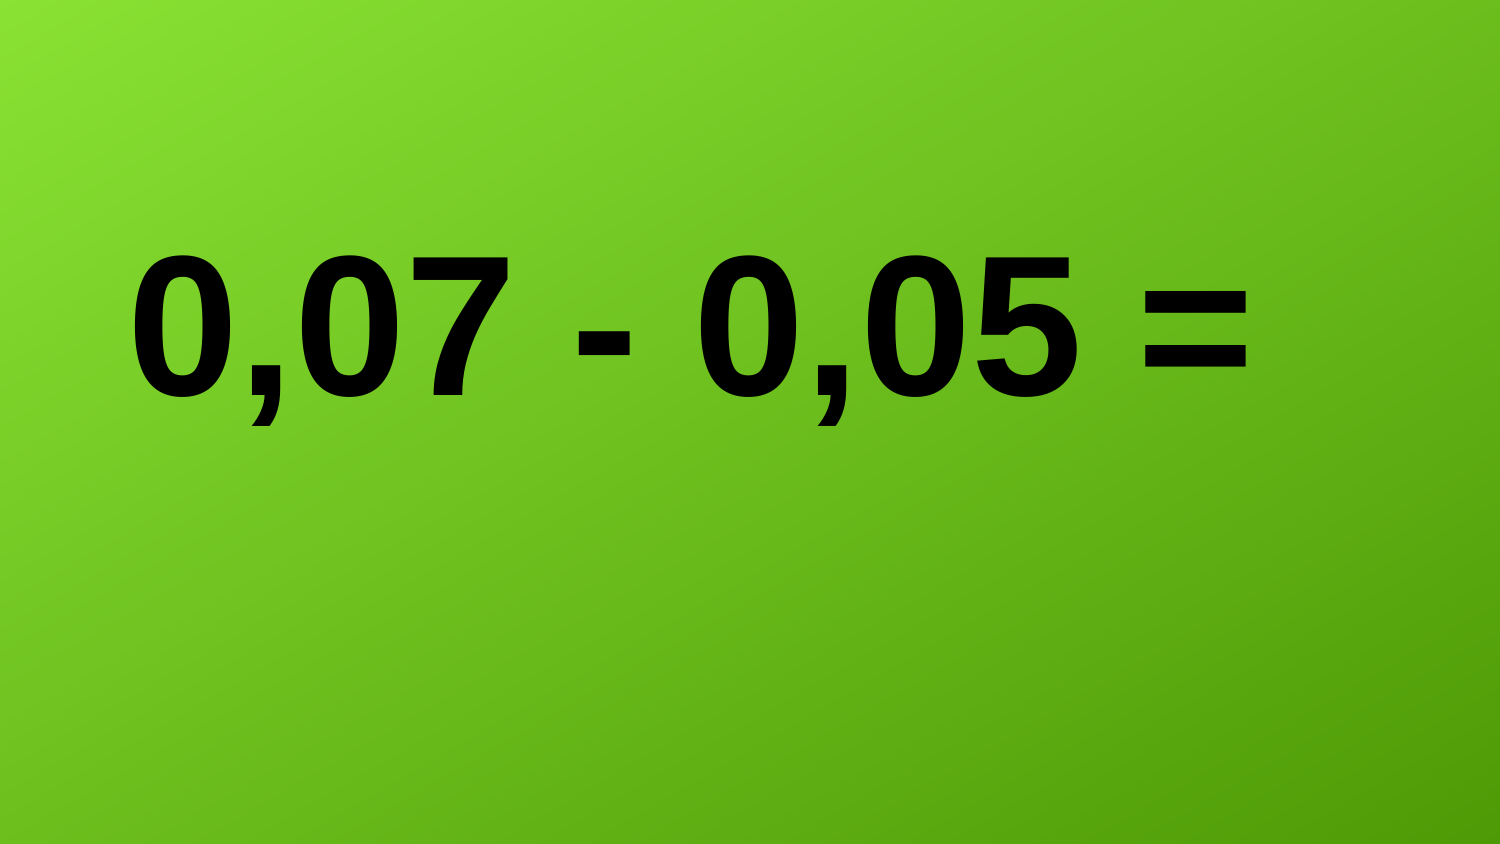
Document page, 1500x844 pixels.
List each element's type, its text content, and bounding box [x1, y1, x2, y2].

title 0,07 - 0,05 = [112, 259, 1388, 450]
